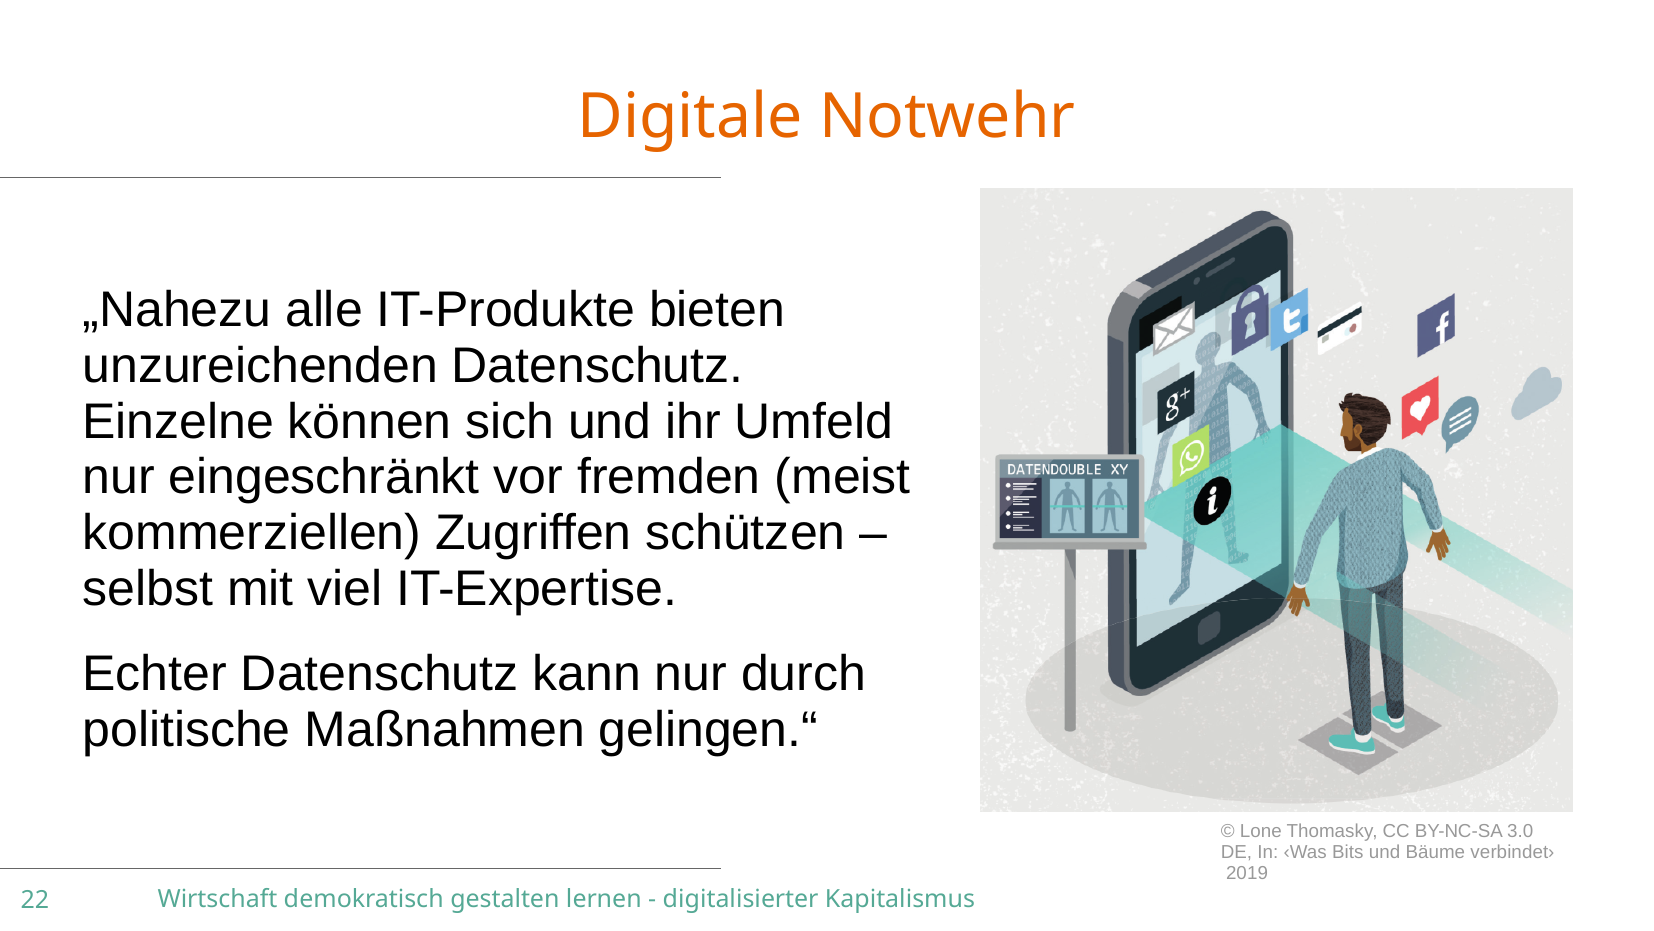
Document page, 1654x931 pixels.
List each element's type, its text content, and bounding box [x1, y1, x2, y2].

list „Nahezu alle IT-Produkte bieten unzureichenden Datenschutz. Einzelne können sich und ihr Umfeld nur eingeschränkt vor fremden (meist kommerziellen) Zugriffen schützen – selbst mit viel IT-Expertise. Echter Datenschutz kann nur durch politische Maßnahmen gelingen.“ [11, 196, 922, 786]
text_box © Lone Thomasky, CC BY-NC-SA 3.0 DE, In: ‹Was Bits und Bäume verbindet› 2019 [1206, 813, 1573, 898]
picture [980, 188, 1573, 812]
title Digitale Notwehr [82, 70, 1571, 144]
